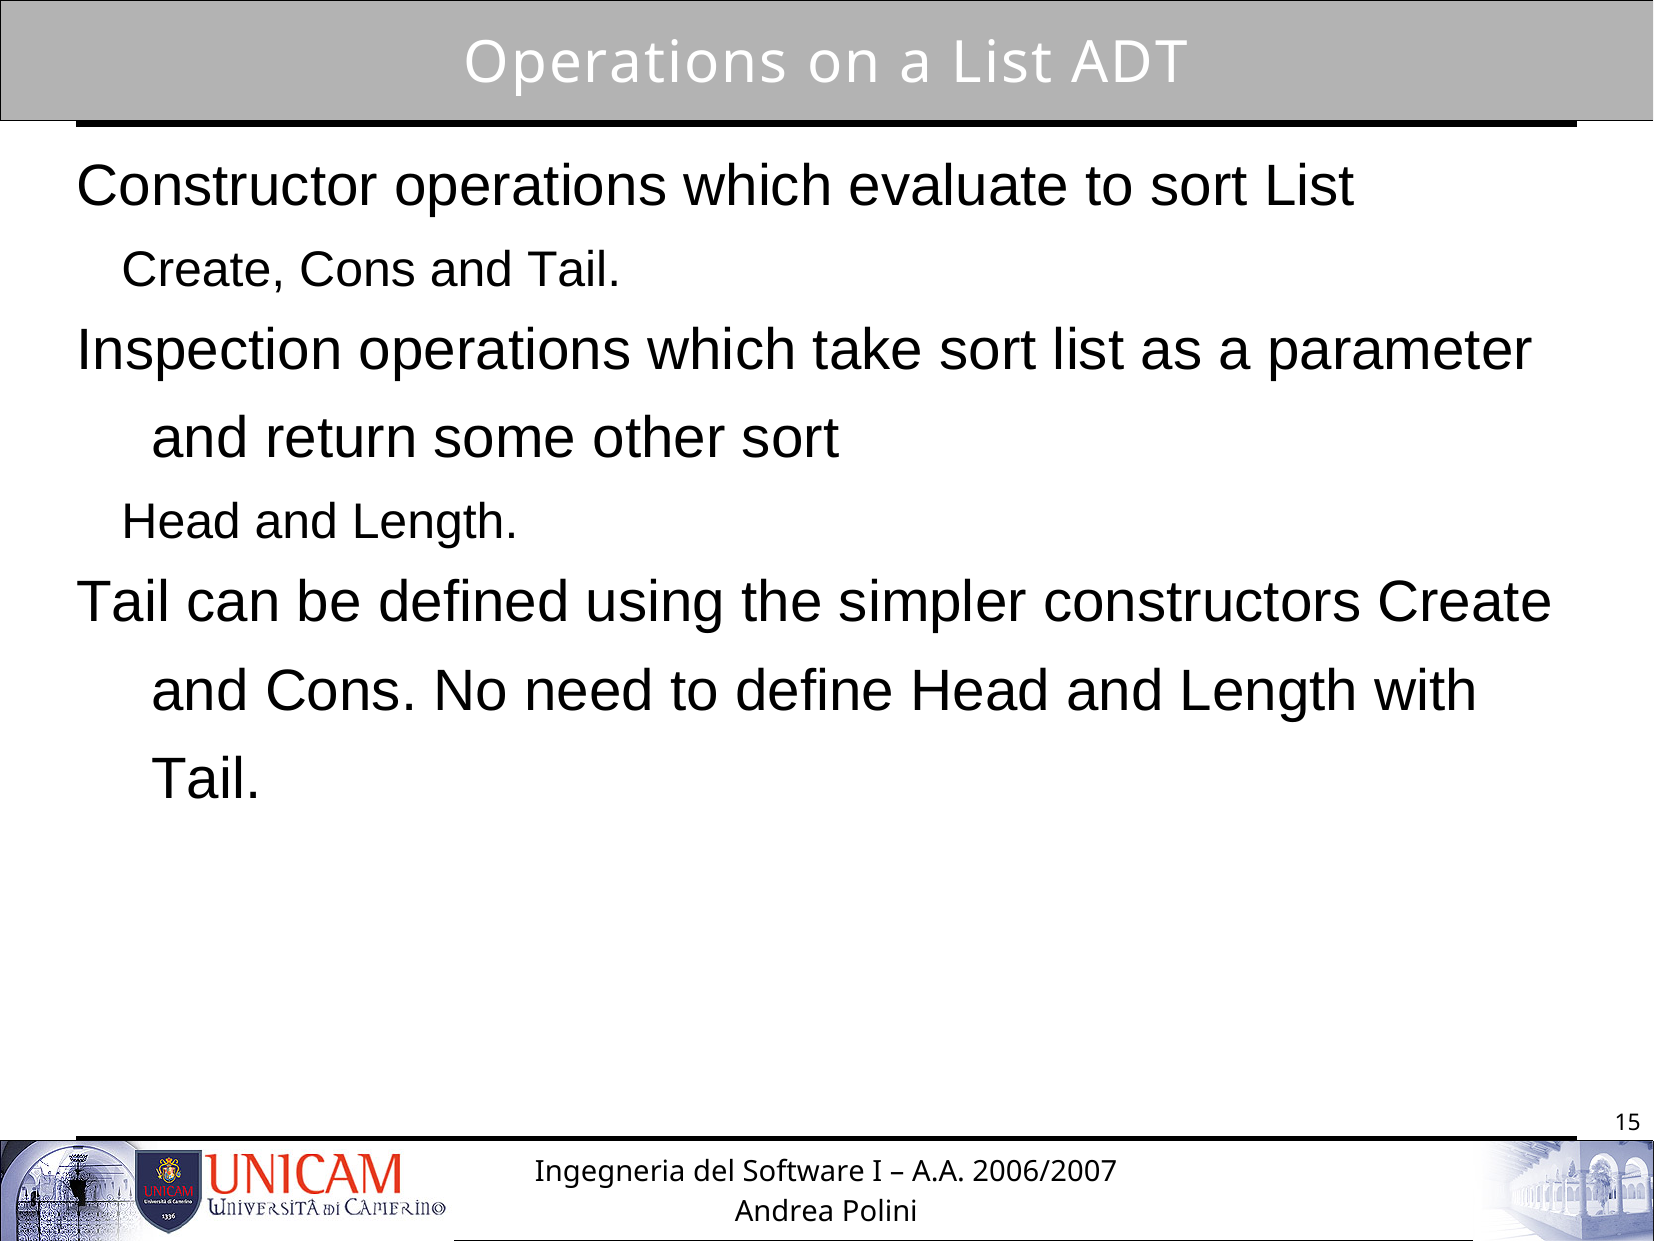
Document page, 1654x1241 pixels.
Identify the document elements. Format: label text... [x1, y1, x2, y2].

picture [0, 1141, 454, 1241]
picture [1473, 1141, 1654, 1241]
title Operations on a List ADT [0, 0, 1653, 121]
list Constructor operations which evaluate to sort List Create, Cons and Tail. Inspection operations which take sort list as a parameter and return some other sort Head and Length. Tail can be defined using the simpler constructors Create and Cons. No need to define Head and Length with Tail. [76, 152, 1577, 834]
